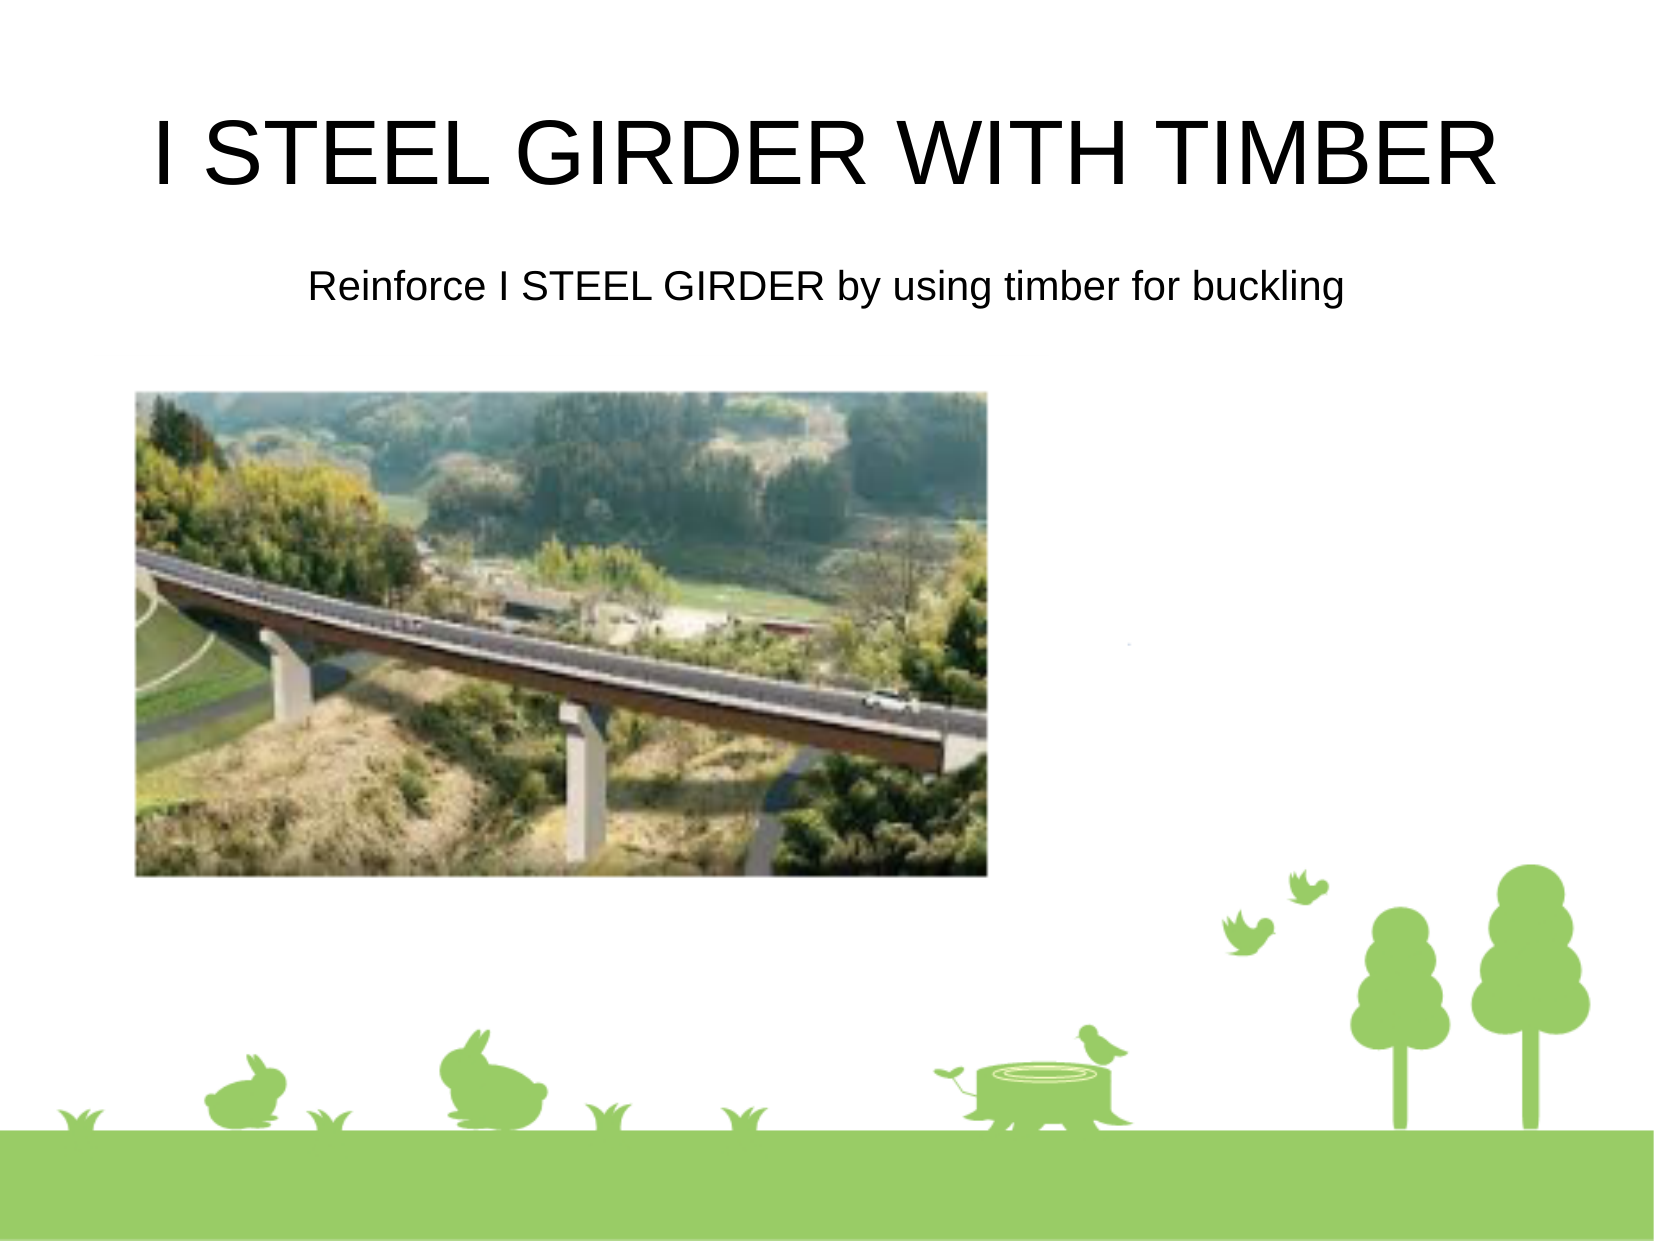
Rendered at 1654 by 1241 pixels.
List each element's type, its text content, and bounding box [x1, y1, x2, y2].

subtitle Reinforce I STEEL GIRDER by using timber for buckling [82, 236, 1571, 336]
title I STEEL GIRDER WITH TIMBER [82, 49, 1571, 236]
picture [0, 0, 1654, 1241]
